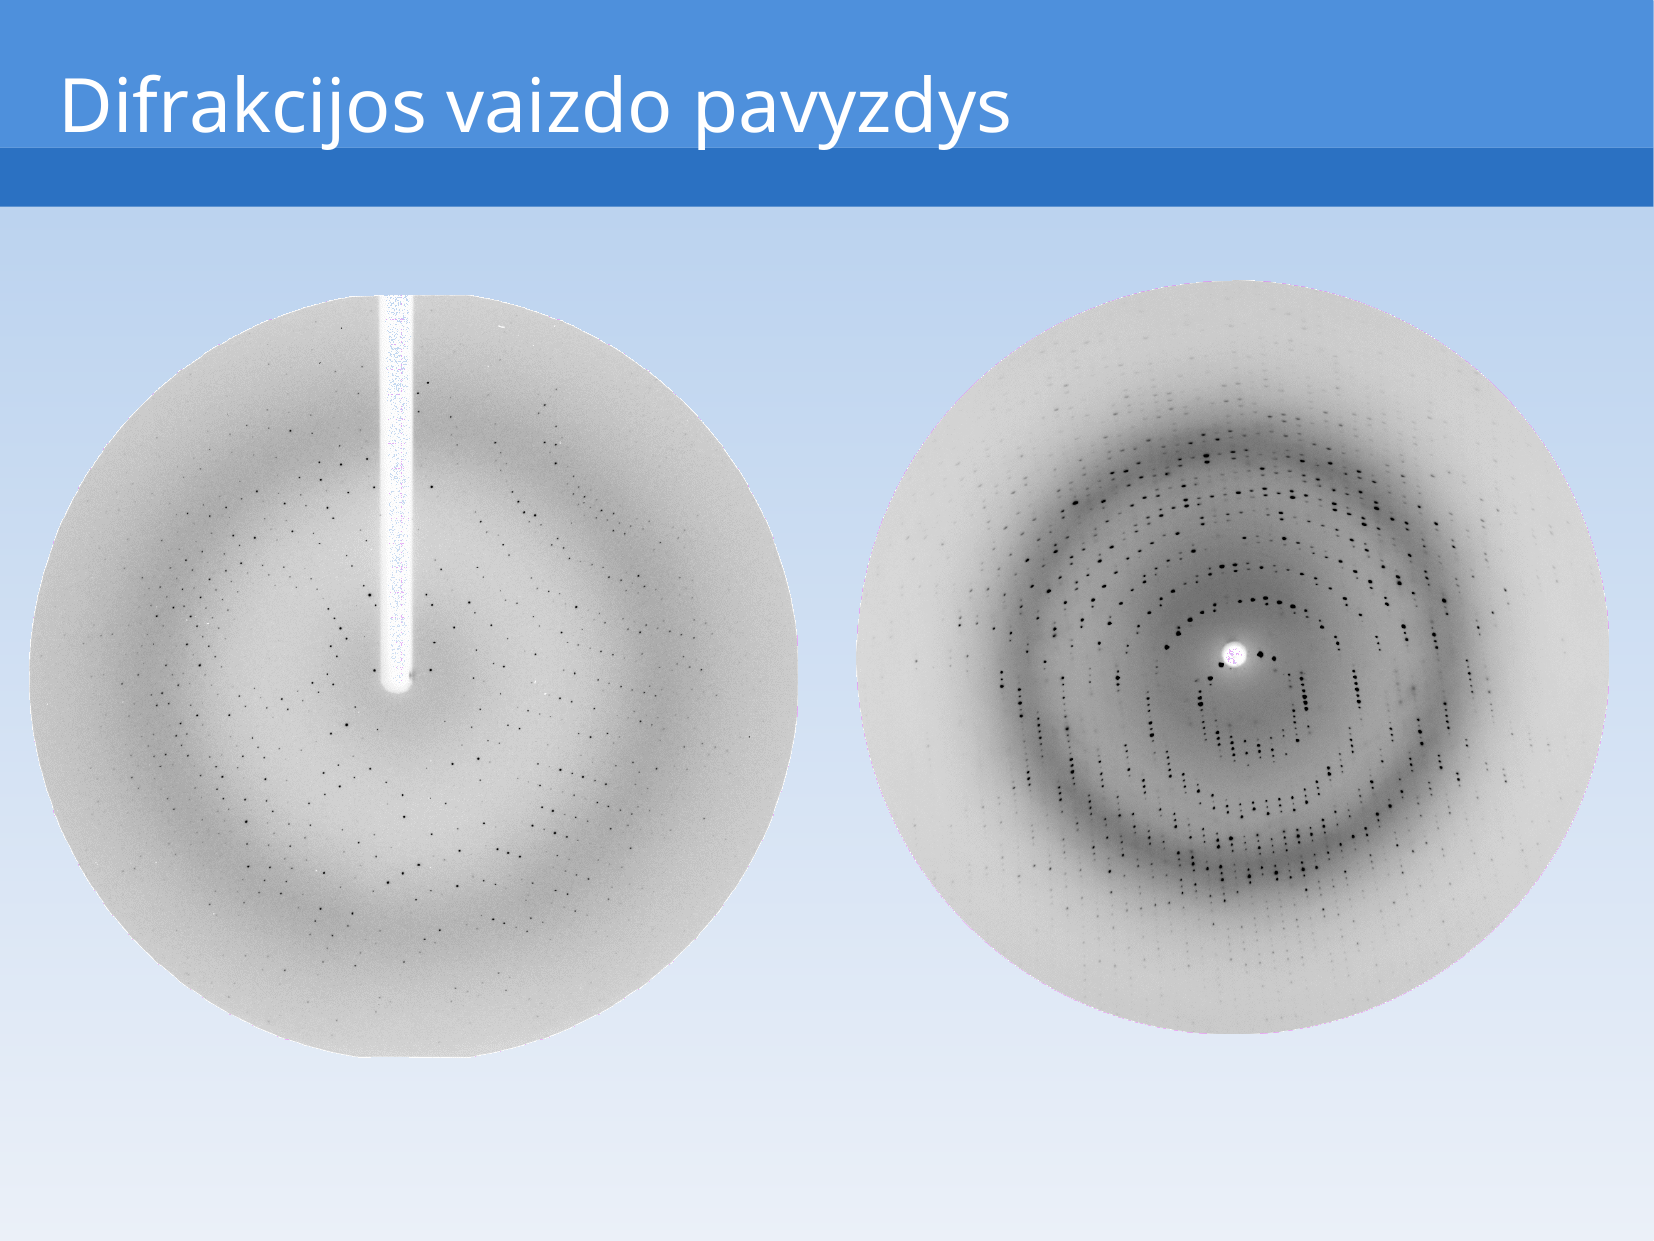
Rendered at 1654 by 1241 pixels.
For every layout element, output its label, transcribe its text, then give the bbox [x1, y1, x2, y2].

picture [856, 280, 1609, 1034]
title Difrakcijos vaizdo pavyzdys [59, 29, 1418, 178]
picture [29, 295, 798, 1064]
